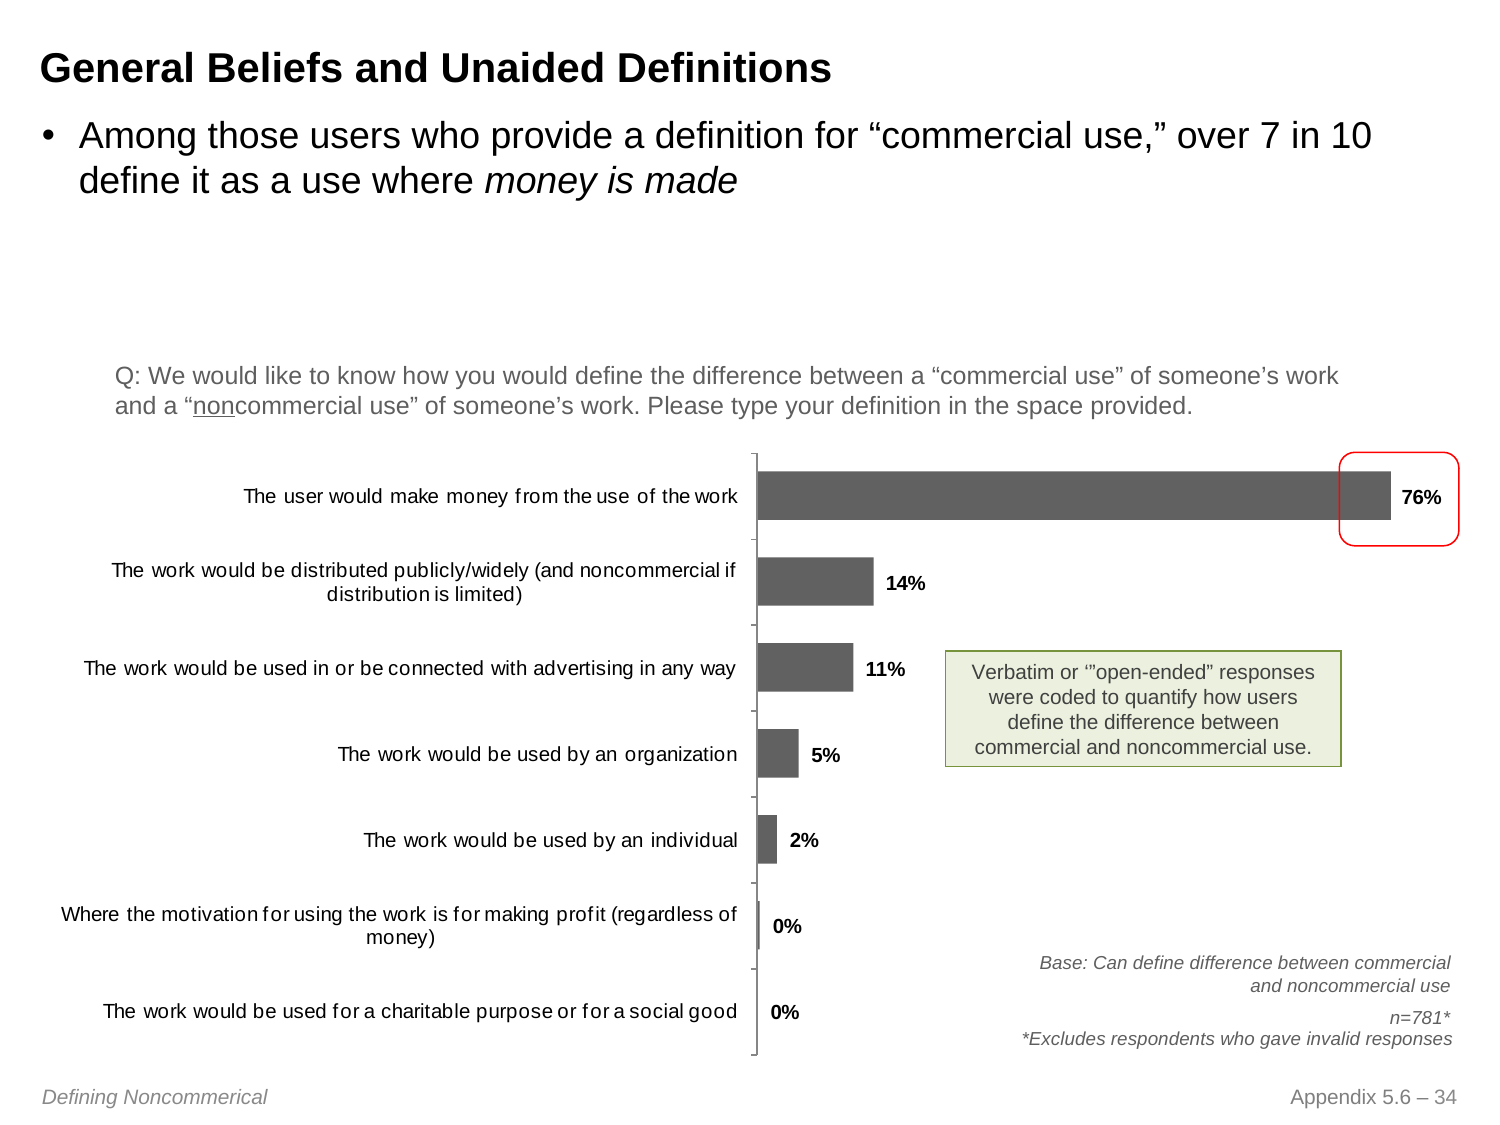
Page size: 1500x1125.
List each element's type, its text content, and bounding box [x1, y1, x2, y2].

text_box n=781* [1150, 1004, 1465, 1018]
text_box General Beliefs and Unaided Definitions [24, 27, 1288, 110]
text_box Defining Noncommerical [27, 1066, 503, 1125]
text_box Q: We would like to know how you would define the difference between a “commercial use” of someone’s work and a “noncommercial use” of someone’s work. Please type your definition in the space provided. [99, 352, 1377, 428]
text_box *Excludes respondents who gave invalid responses [908, 1018, 1468, 1057]
text_box Among those users who provide a definition for “commercial use,” over 7 in 10 define it as a use where money is made [27, 103, 1423, 210]
text_box Verbatim or ‘”open-ended” responses were coded to quantify how users define the difference between commercial and noncommercial use. [945, 651, 1342, 767]
text_box Appendix 5.6 – <number> [1121, 1066, 1472, 1125]
text_box Base: Can define difference between commercial and noncommercial use [1007, 943, 1466, 1004]
picture [1341, 454, 1449, 545]
picture [37, 429, 1449, 1078]
